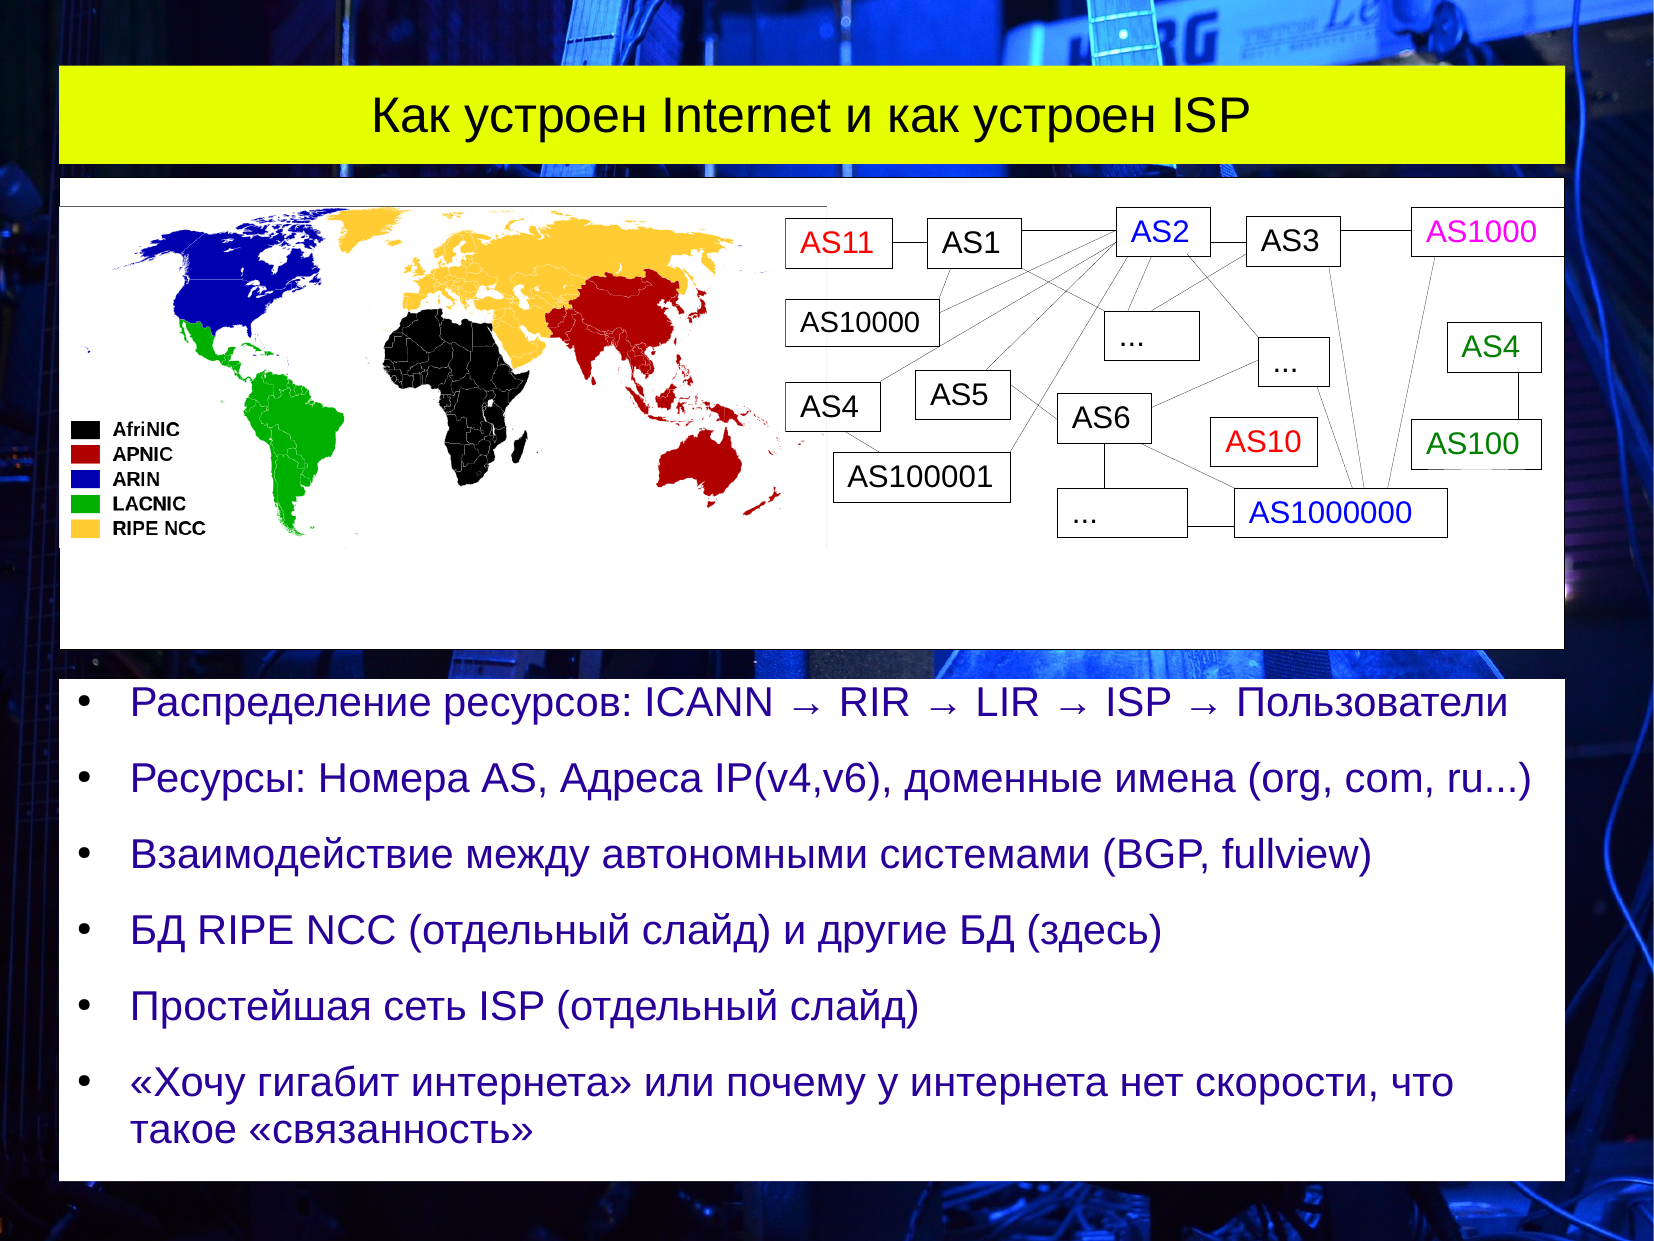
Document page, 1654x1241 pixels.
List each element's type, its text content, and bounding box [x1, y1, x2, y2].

title Как устроен Internet и как устроен ISP [59, 65, 1566, 164]
picture [0, 0, 1654, 1241]
text_box [59, 177, 1565, 206]
list Распределение ресурсов: ICANN → RIR → LIR → ISP → Пользователи Ресурсы: Номера AS, Адреса IP(v4,v6), доменные имена (org, com, ru...) Взаимодействие между автономными системами (BGP, fullview) БД RIPE NCC (отдельный слайд) и другие БД (здесь) Простейшая сеть ISP (отдельный слайд) «Хочу гигабит интернета» или почему у интернета нет скорости, что такое «связанность» [59, 679, 1565, 1182]
text_box [59, 538, 1565, 650]
